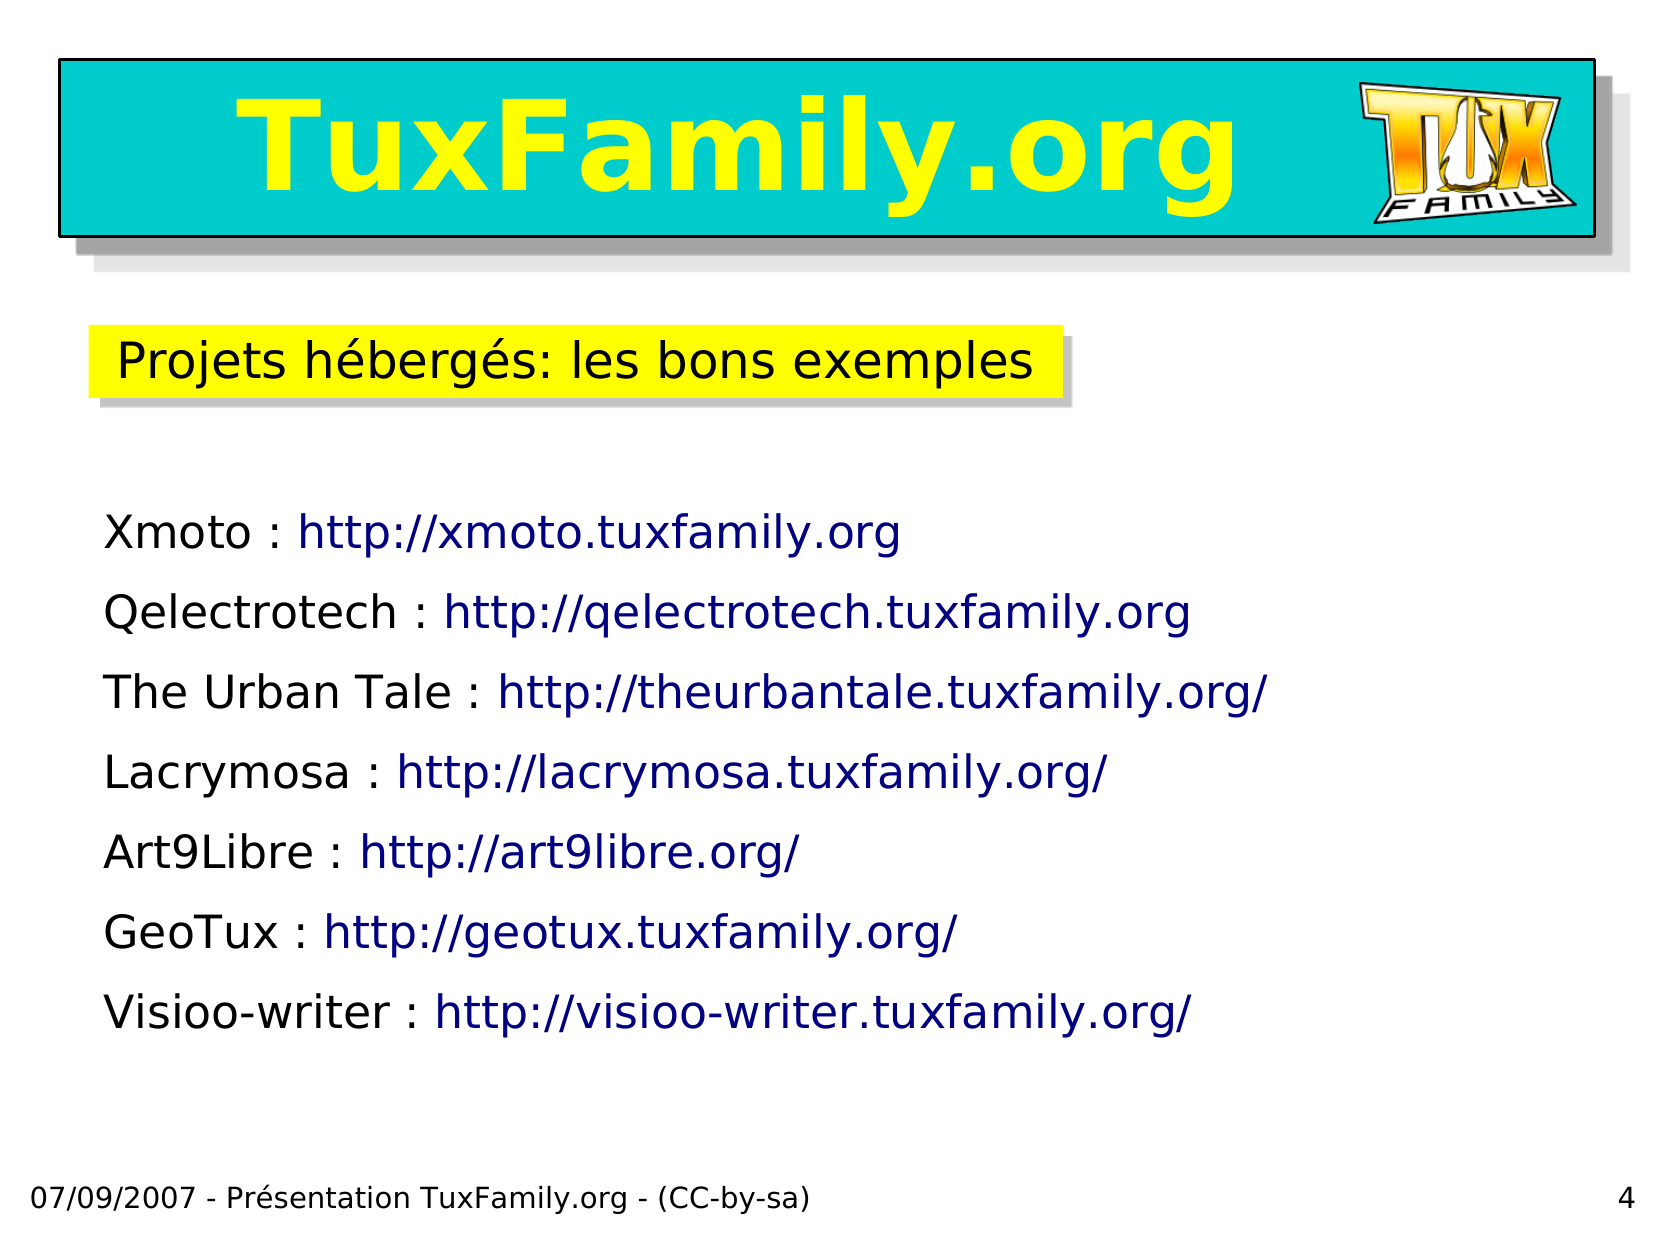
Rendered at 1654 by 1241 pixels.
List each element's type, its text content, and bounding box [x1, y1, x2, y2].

text_box Projets hébergés: les bons exemples [88, 324, 1063, 398]
picture [1359, 82, 1577, 224]
text_box Xmoto : http://xmoto.tuxfamily.org Qelectrotech : http://qelectrotech.tuxfamily.org The Urban Tale : http://theurbantale.tuxfamily.org/ Lacrymosa : http://lacrymosa.tuxfamily.org/ Art9Libre : http://art9libre.org/ GeoTux : http://geotux.tuxfamily.org/ Visioo-writer : http://visioo-writer.tuxfamily.org/ [88, 472, 1447, 1020]
